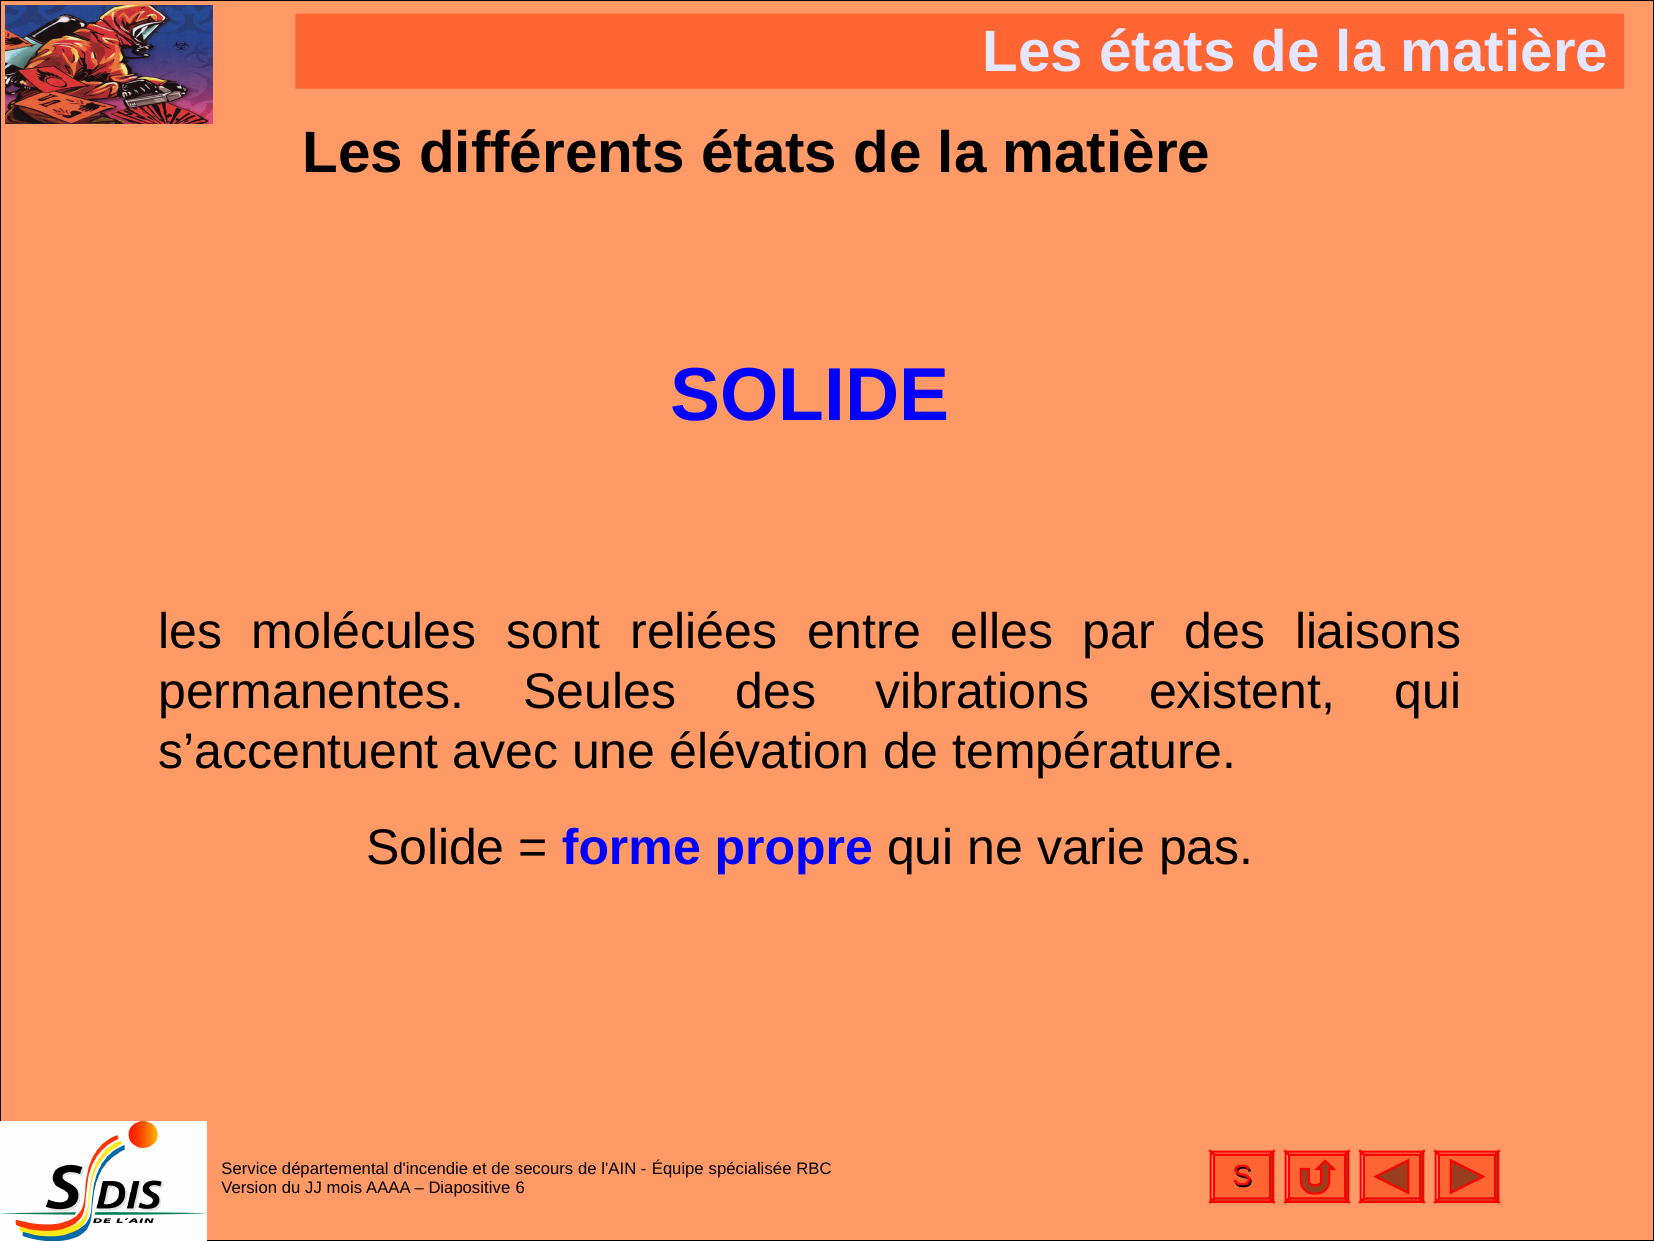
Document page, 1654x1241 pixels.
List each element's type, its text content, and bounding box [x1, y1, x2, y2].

text_box Les différents états de la matière [287, 112, 1227, 193]
text_box SOLIDE les molécules sont reliées entre elles par des liaisons permanentes. Seules des vibrations existent, qui s’accentuent avec une élévation de température. Solide = forme propre qui ne varie pas. [143, 337, 1477, 883]
text_box Les états de la matière [295, 13, 1625, 89]
picture [5, 5, 213, 124]
picture [0, 1121, 207, 1241]
